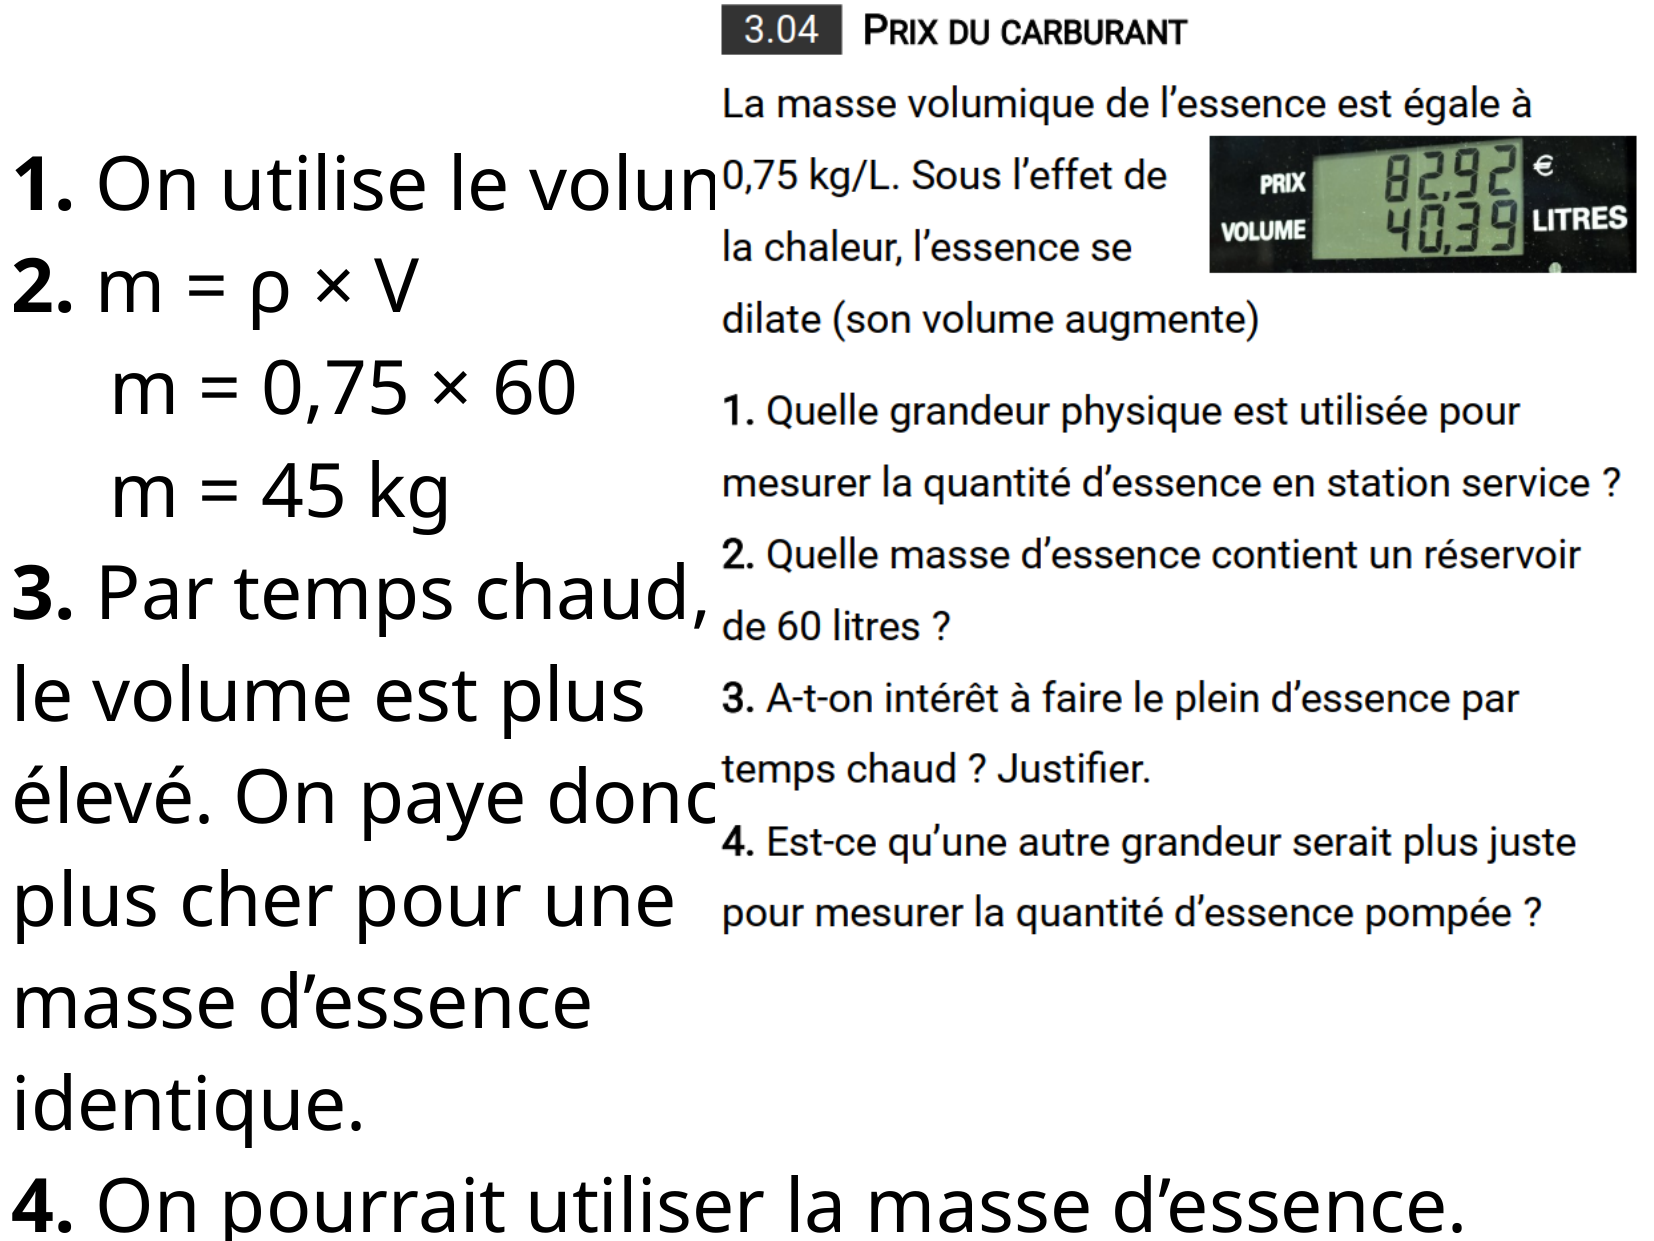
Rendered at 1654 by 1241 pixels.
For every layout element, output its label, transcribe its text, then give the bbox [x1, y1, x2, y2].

picture [715, 0, 1654, 957]
subtitle 1. On utilise le volume. 2. m = ρ × V m = 0,75 × 60 m = 45 kg 3. Par temps chaud, le volume est plus élevé. On paye donc plus cher pour une masse d’essence identique. 4. On pourrait utiliser la masse d’essence. [11, 129, 1642, 1229]
